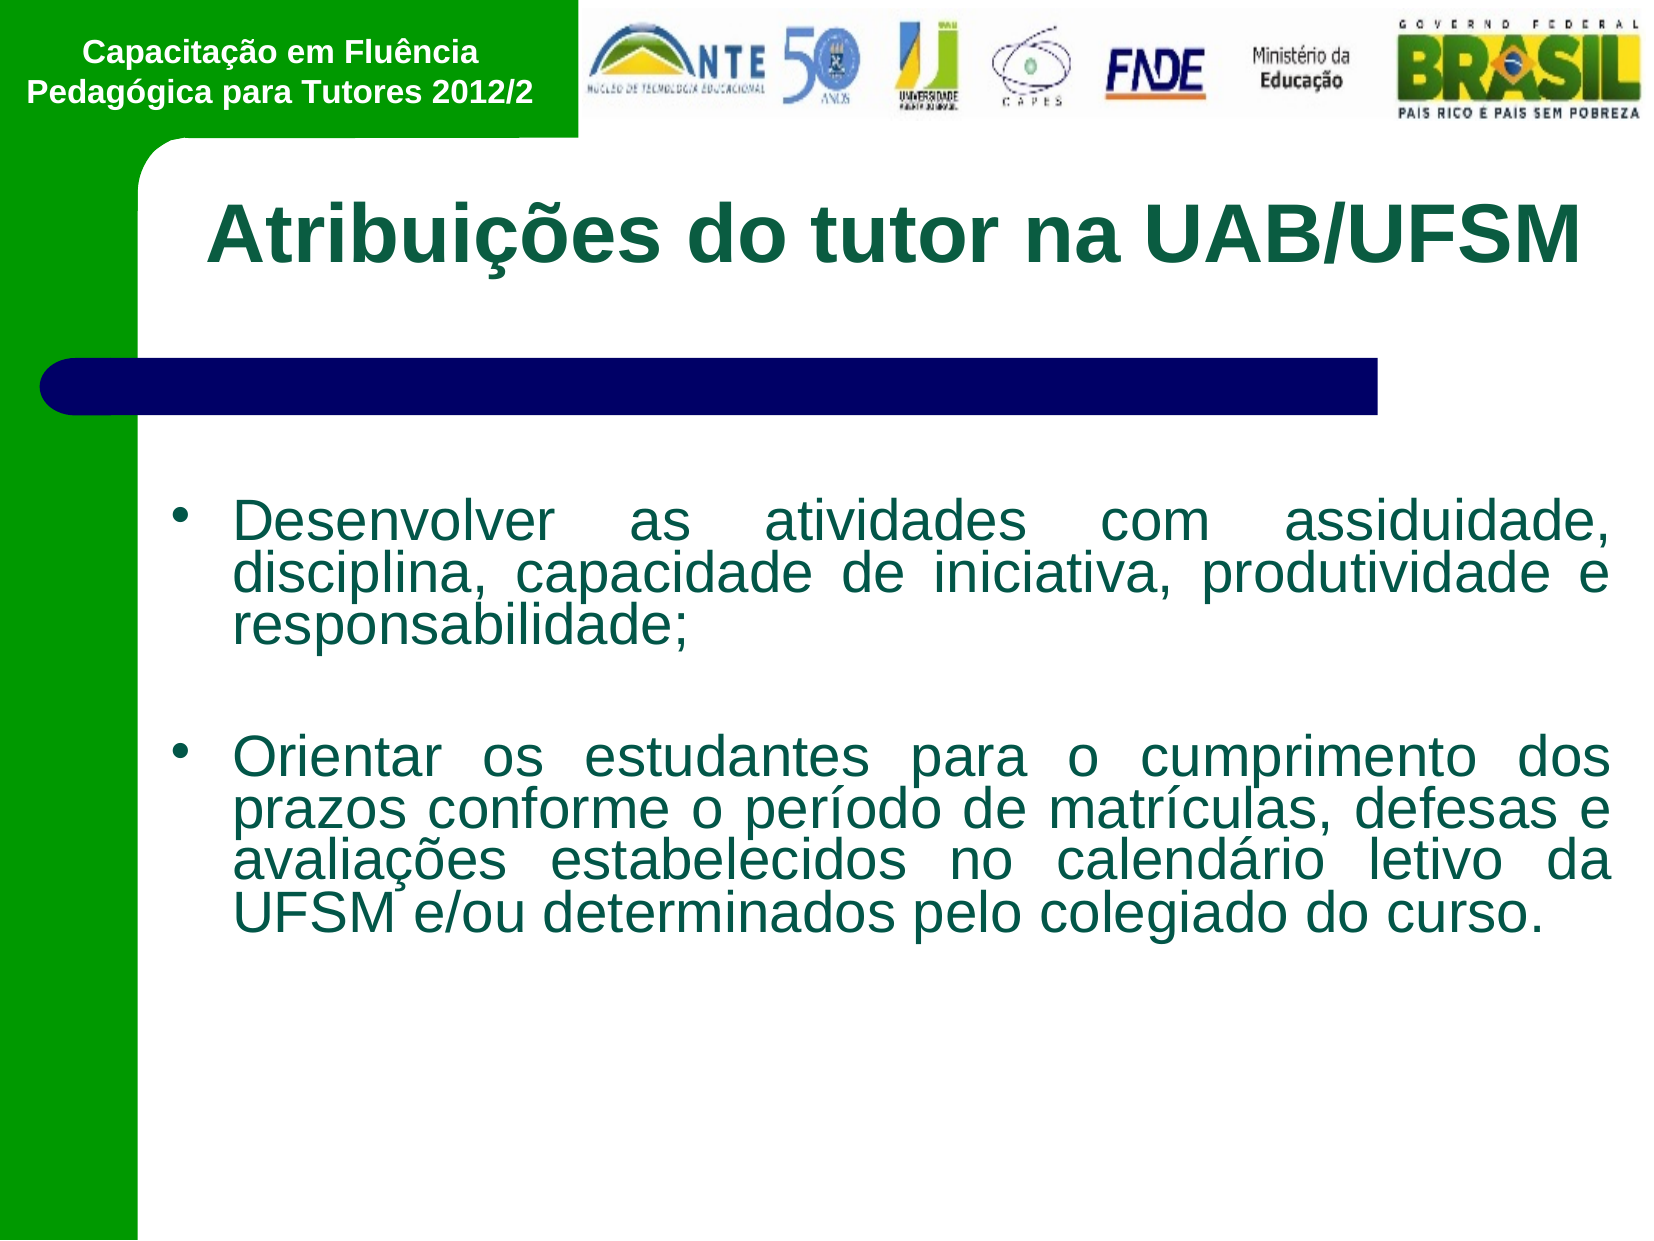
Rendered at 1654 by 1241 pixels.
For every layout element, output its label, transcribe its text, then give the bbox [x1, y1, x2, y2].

title Atribuições do tutor na UAB/UFSM [177, 184, 1612, 377]
picture [582, 8, 1646, 121]
list Desenvolver as atividades com assiduidade, disciplina, capacidade de iniciativa, produtividade e responsabilidade; Orientar os estudantes para o cumprimento dos prazos conforme o período de matrículas, defesas e avaliações estabelecidos no calendário letivo da UFSM e/ou determinados pelo colegiado do curso. [170, 414, 1614, 1241]
